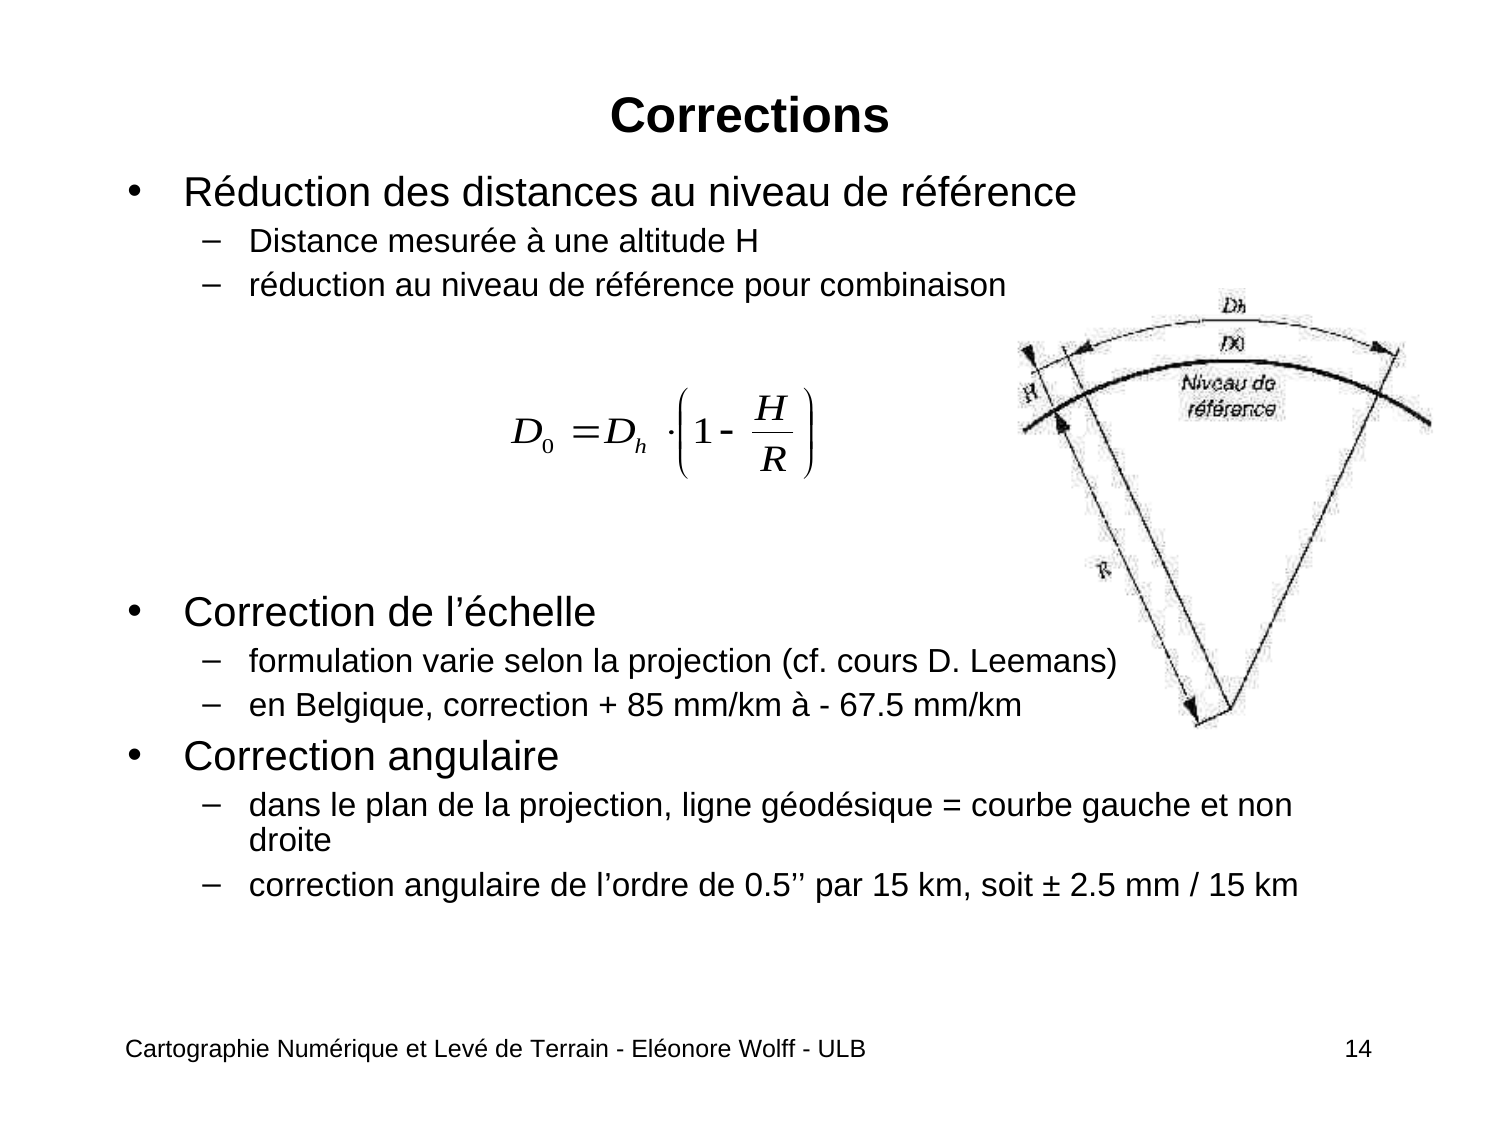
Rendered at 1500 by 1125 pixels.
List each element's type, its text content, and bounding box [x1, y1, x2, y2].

text_box Cartographie Numérique et Levé de Terrain - Eléonore Wolff - ULB [110, 1024, 1271, 1100]
picture [1388, 288, 1495, 741]
list Réduction des distances au niveau de référence Distance mesurée à une altitude H réduction au niveau de référence pour combinaison Correction de l’échelle formulation varie selon la projection (cf. cours D. Leemans)‏ en Belgique, correction + 85 mm/km à - 67.5 mm/km Correction angulaire dans le plan de la projection, ligne géodésique = courbe gauche et non droite correction angulaire de l’ordre de 0.5’’ par 15 km, soit ± 2.5 mm / 15 km [112, 162, 1388, 1013]
text_box <number> [1279, 1024, 1388, 1100]
title Corrections [112, 68, 1388, 157]
picture [503, 380, 823, 504]
